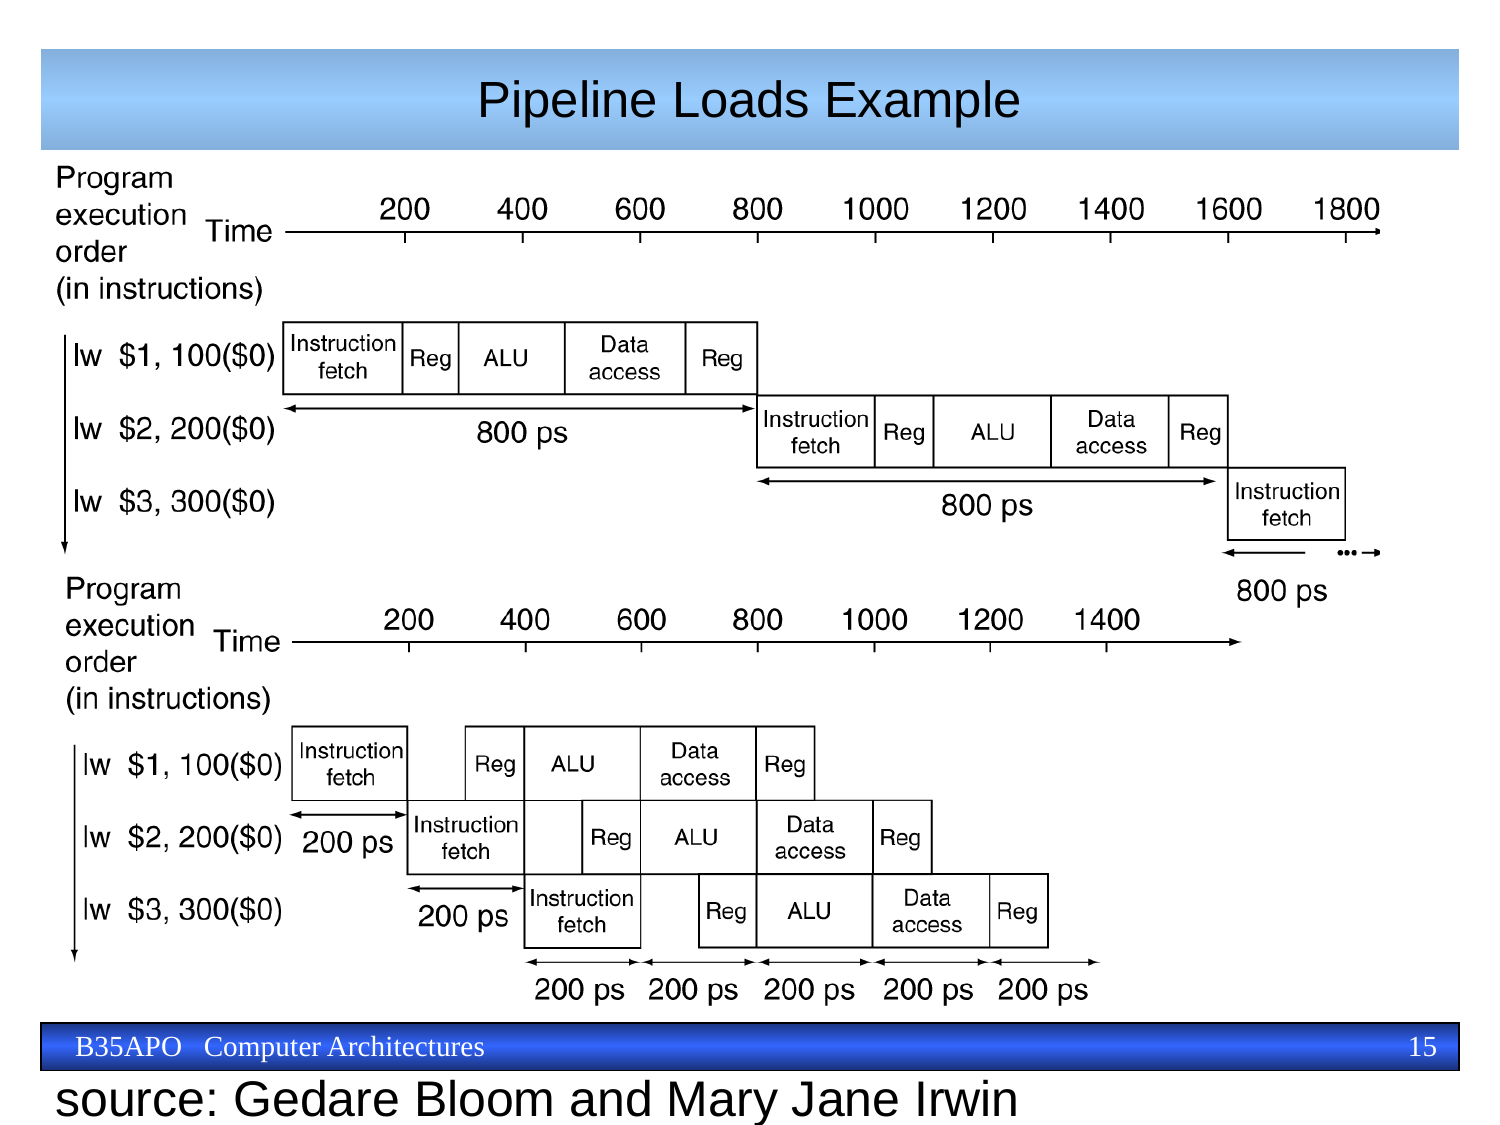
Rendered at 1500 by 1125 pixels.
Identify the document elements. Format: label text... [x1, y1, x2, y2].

text_box source: Gedare Bloom and Mary Jane Irwin [23, 1059, 1053, 1125]
picture [55, 161, 1380, 1006]
title Pipeline Loads Example [41, 49, 1459, 150]
